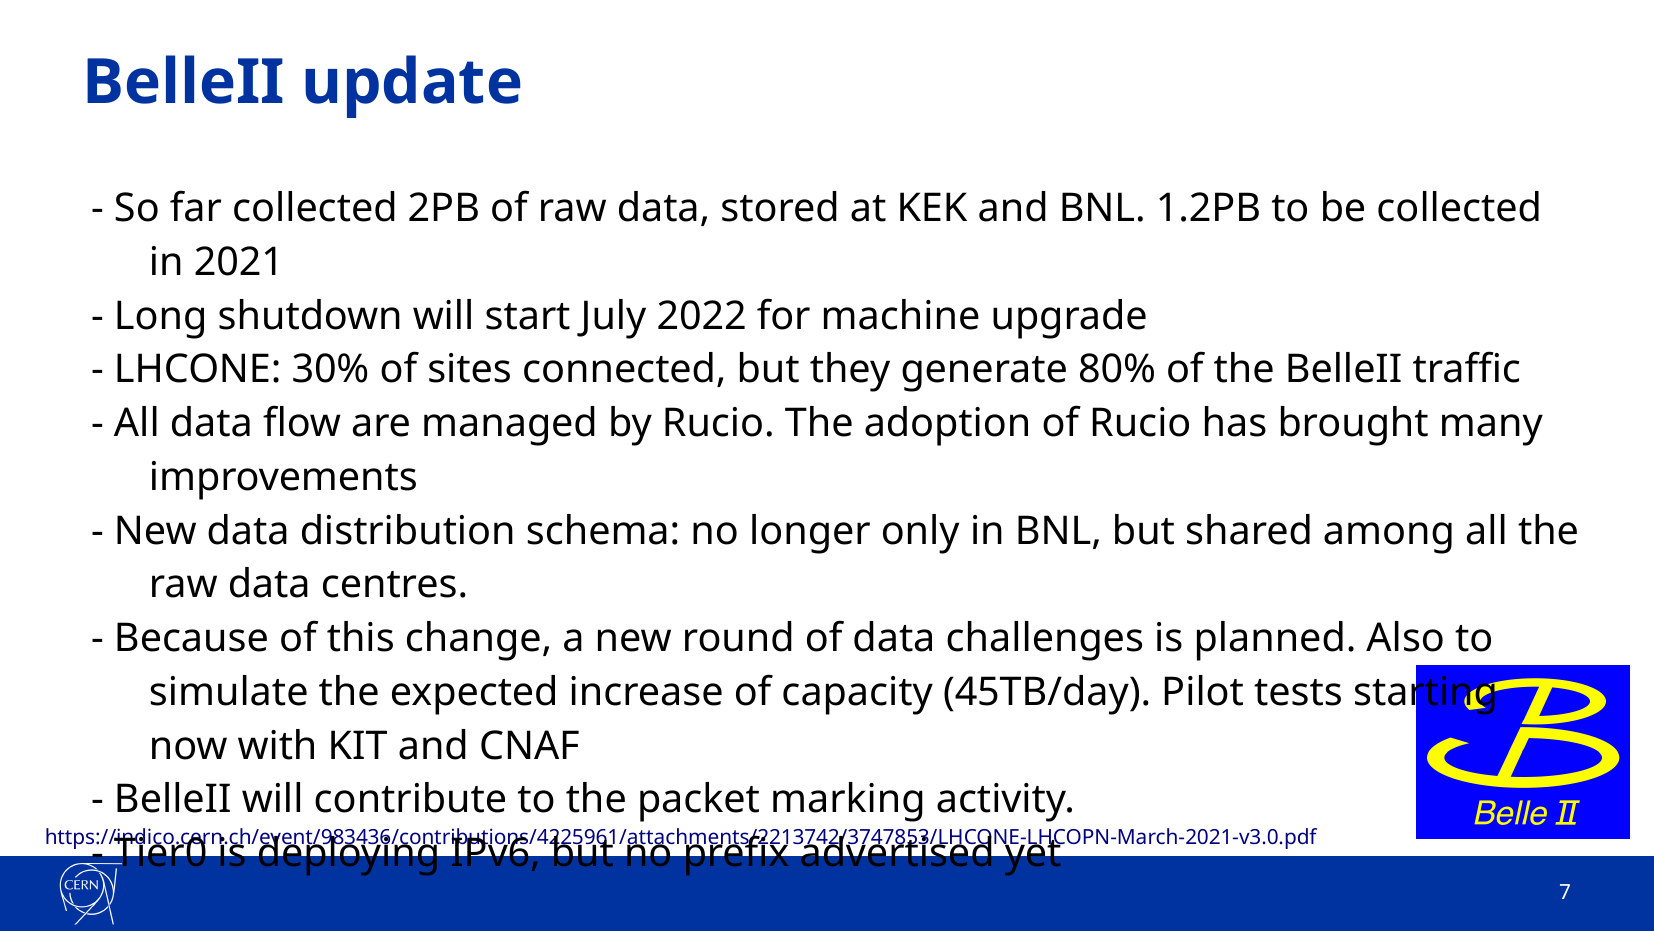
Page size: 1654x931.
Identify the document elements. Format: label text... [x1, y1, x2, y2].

picture [56, 887, 127, 928]
picture [1601, 665, 1630, 839]
text_box - So far collected 2PB of raw data, stored at KEK and BNL. 1.2PB to be collected in 2021 - Long shutdown will start July 2022 for machine upgrade - LHCONE: 30% of sites connected, but they generate 80% of the BelleII traffic - All data flow are managed by Rucio. The adoption of Rucio has brought many improvements - New data distribution schema: no longer only in BNL, but shared among all the raw data centres. - Because of this change, a new round of data challenges is planned. Also to simulate the expected increase of capacity (45TB/day). Pilot tests starting now with KIT and CNAF - BelleII will contribute to the packet marking activity. - Tier0 is deploying IPv6, but no prefix advertised yet [76, 172, 1601, 925]
text_box https://indico.cern.ch/event/983436/contributions/4225961/attachments/2213742/3747853/LHCONE-LHCOPN-March-2021-v3.0.pdf [30, 815, 76, 887]
title BelleII update [82, 37, 1571, 142]
